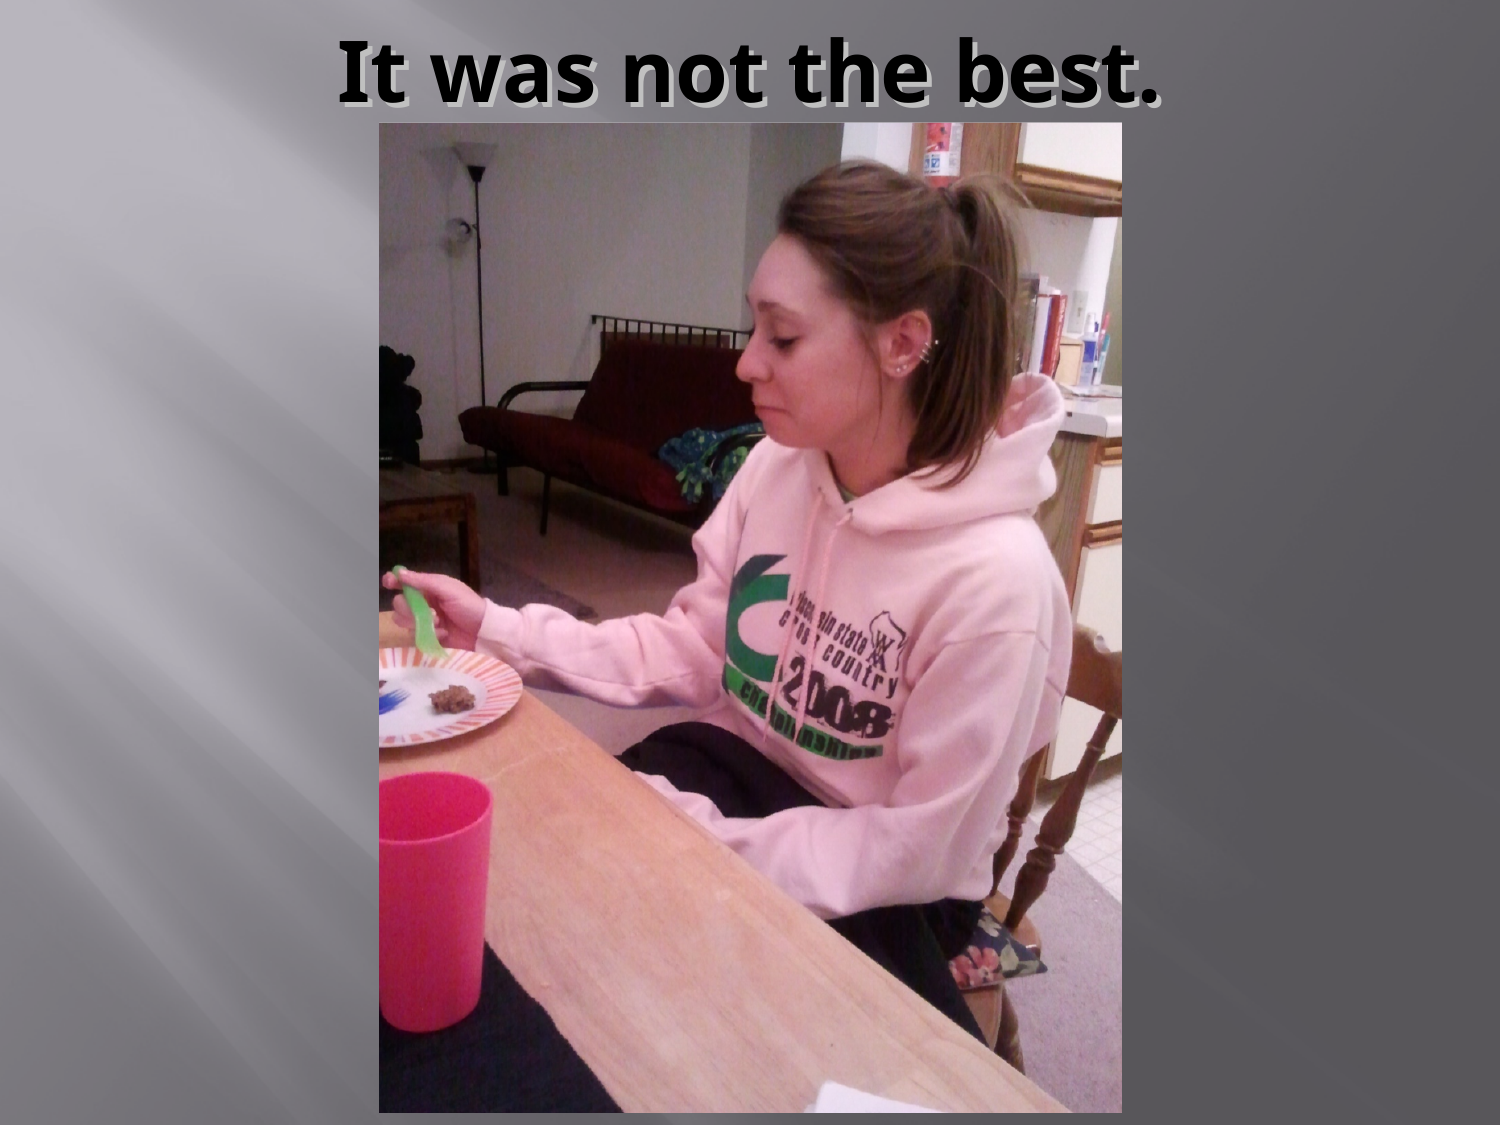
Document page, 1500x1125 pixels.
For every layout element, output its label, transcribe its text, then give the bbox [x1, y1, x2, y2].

picture [378, 122, 1122, 1113]
title It was not the best. [75, 0, 1426, 163]
